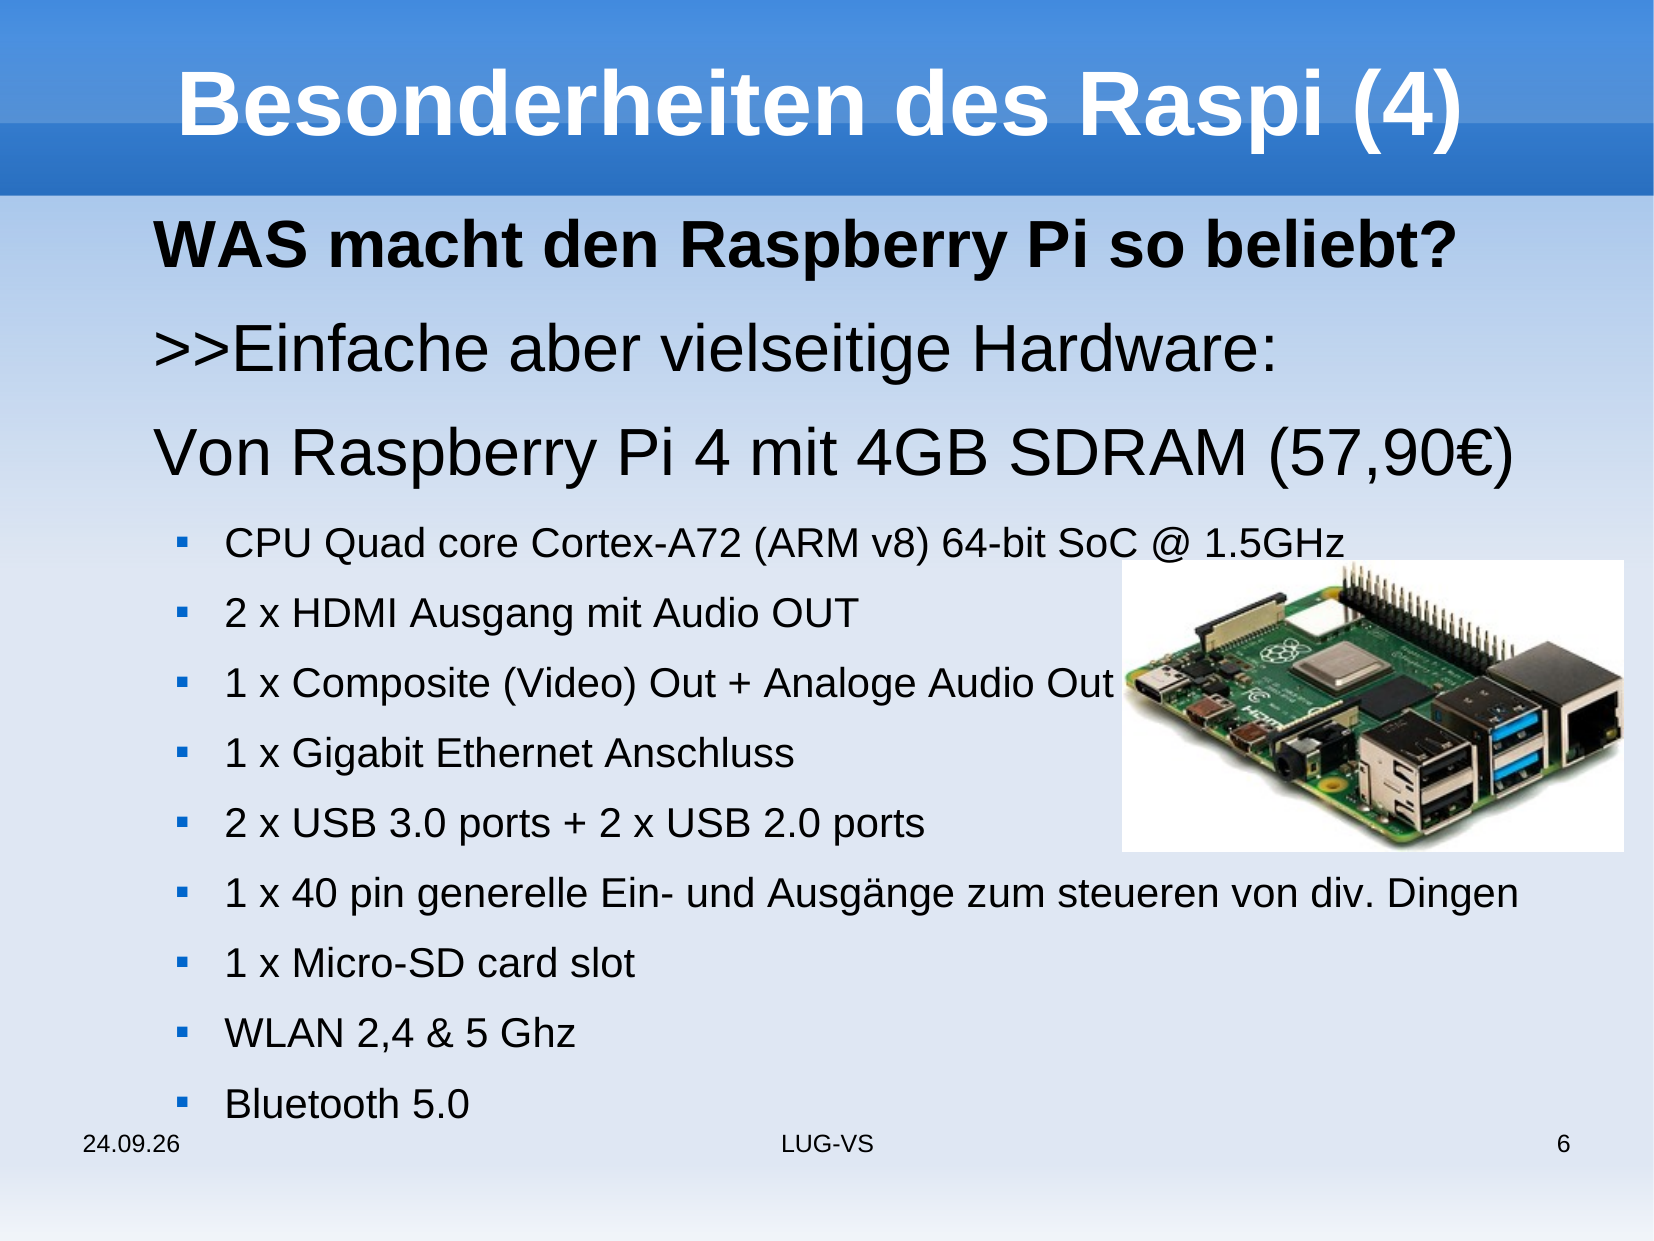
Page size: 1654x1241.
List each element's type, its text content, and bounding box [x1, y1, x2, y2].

picture [0, 0, 1654, 1241]
title Besonderheiten des Raspi (4) [76, 0, 1565, 208]
list WAS macht den Raspberry Pi so beliebt? >>Einfache aber vielseitige Hardware: Von Raspberry Pi 4 mit 4GB SDRAM (57,90€) CPU Quad core Cortex-A72 (ARM v8) 64-bit SoC @ 1.5GHz 2 x HDMI Ausgang mit Audio OUT 1 x Composite (Video) Out + Analoge Audio Out 1 x Gigabit Ethernet Anschluss 2 x USB 3.0 ports + 2 x USB 2.0 ports 1 x 40 pin generelle Ein- und Ausgänge zum steueren von div. Dingen 1 x Micro-SD card slot WLAN 2,4 & 5 Ghz Bluetooth 5.0 [82, 206, 1571, 1127]
